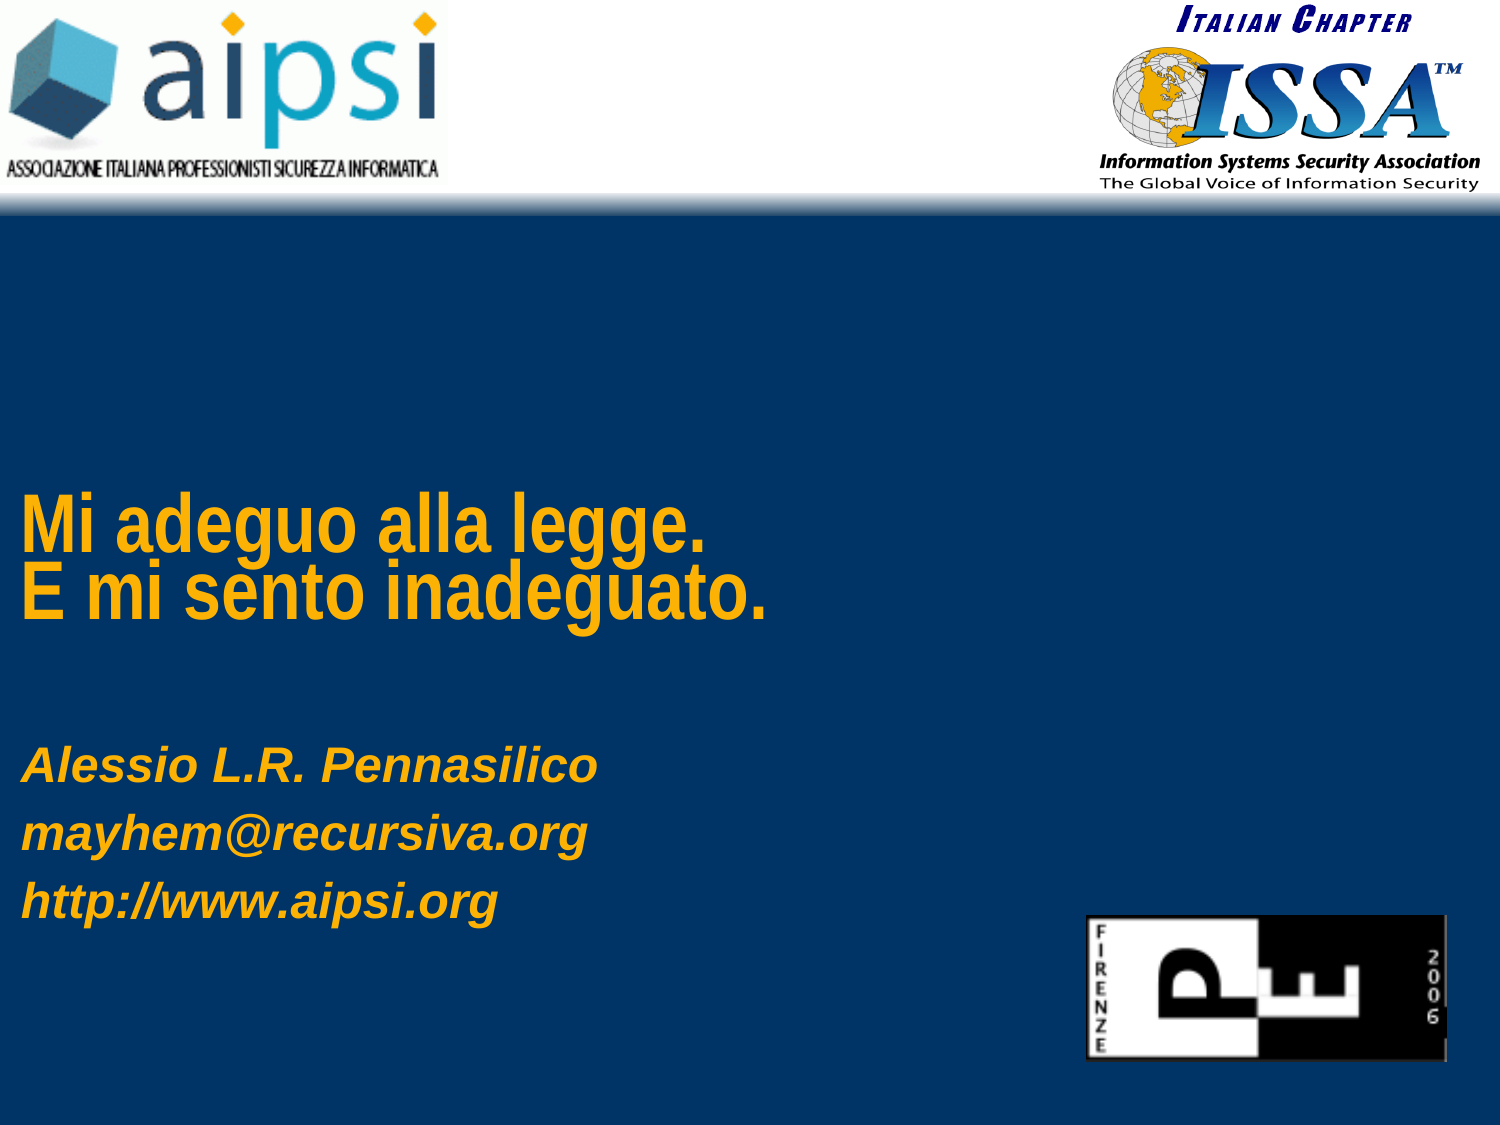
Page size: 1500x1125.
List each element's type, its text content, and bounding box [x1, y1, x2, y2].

title Mi adeguo alla legge. E mi sento inadeguato. [20, 455, 1071, 676]
picture [1080, 0, 1500, 193]
picture [0, 0, 448, 185]
subtitle Alessio L.R. Pennasilico mayhem@recursiva.org http://www.aipsi.org [20, 723, 746, 1012]
picture [1086, 915, 1447, 1062]
